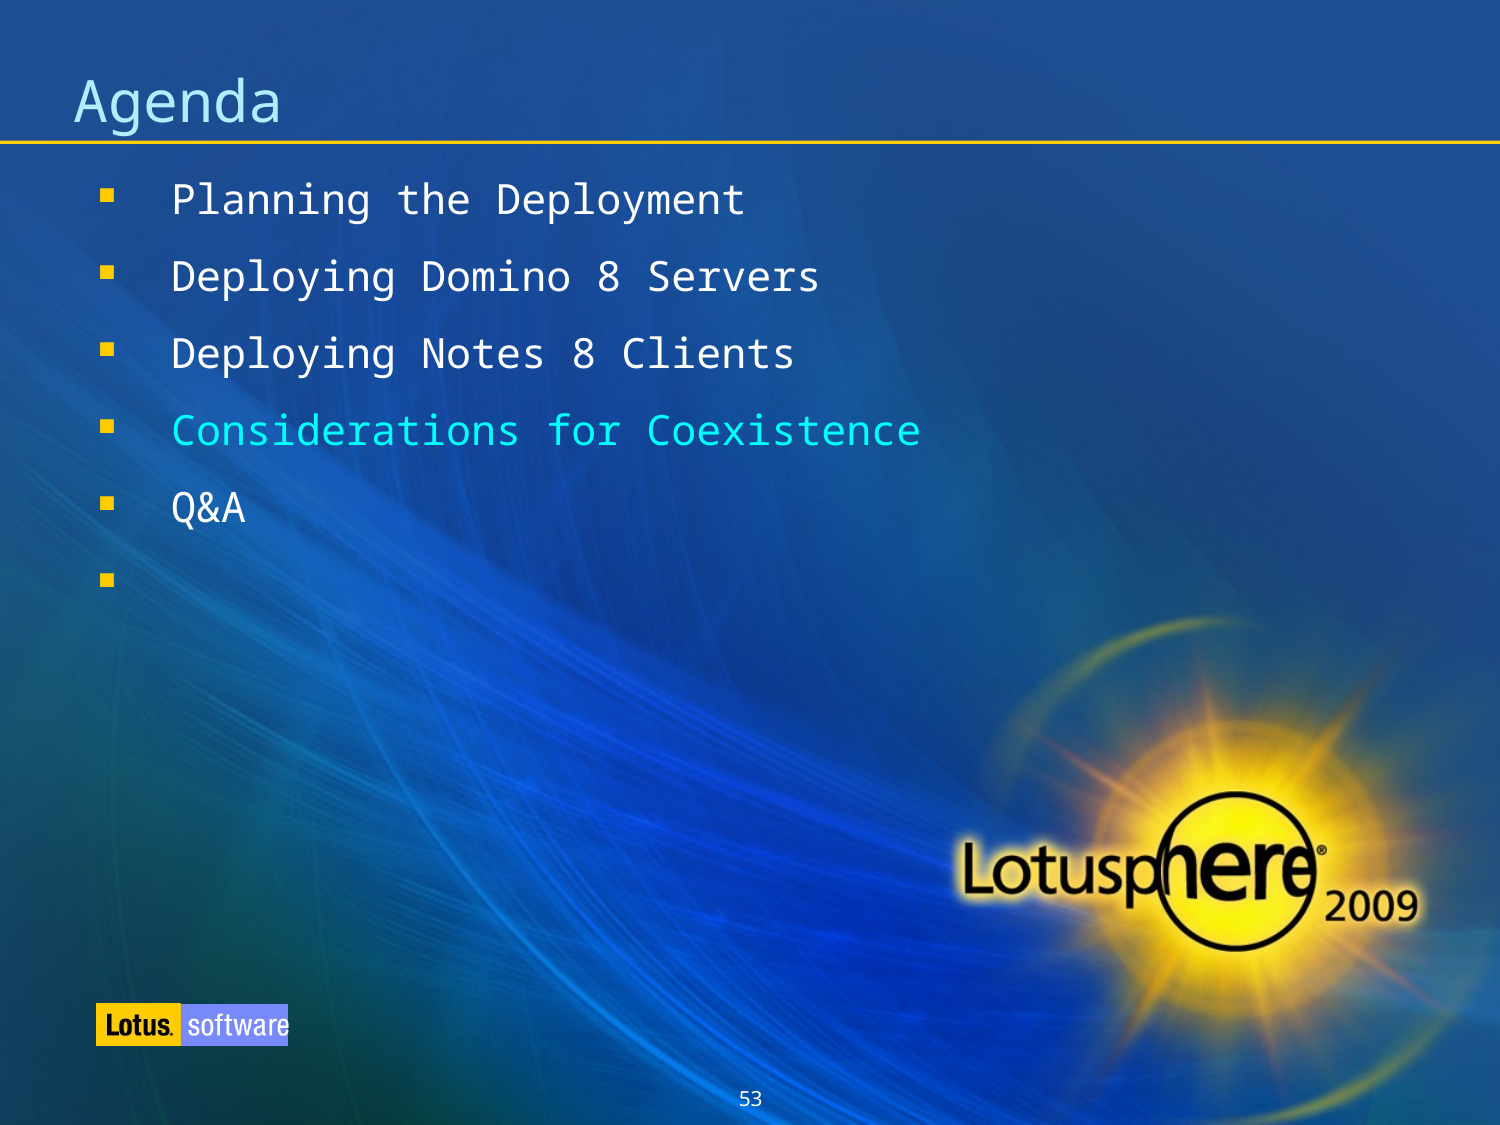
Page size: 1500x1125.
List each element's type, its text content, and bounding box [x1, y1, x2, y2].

picture [0, 144, 1500, 1125]
title Agenda [73, 54, 1427, 137]
list Planning the Deployment Deploying Domino 8 Servers Deploying Notes 8 Clients Considerations for Coexistence Q&A [100, 171, 1117, 1063]
picture [0, 0, 1500, 140]
